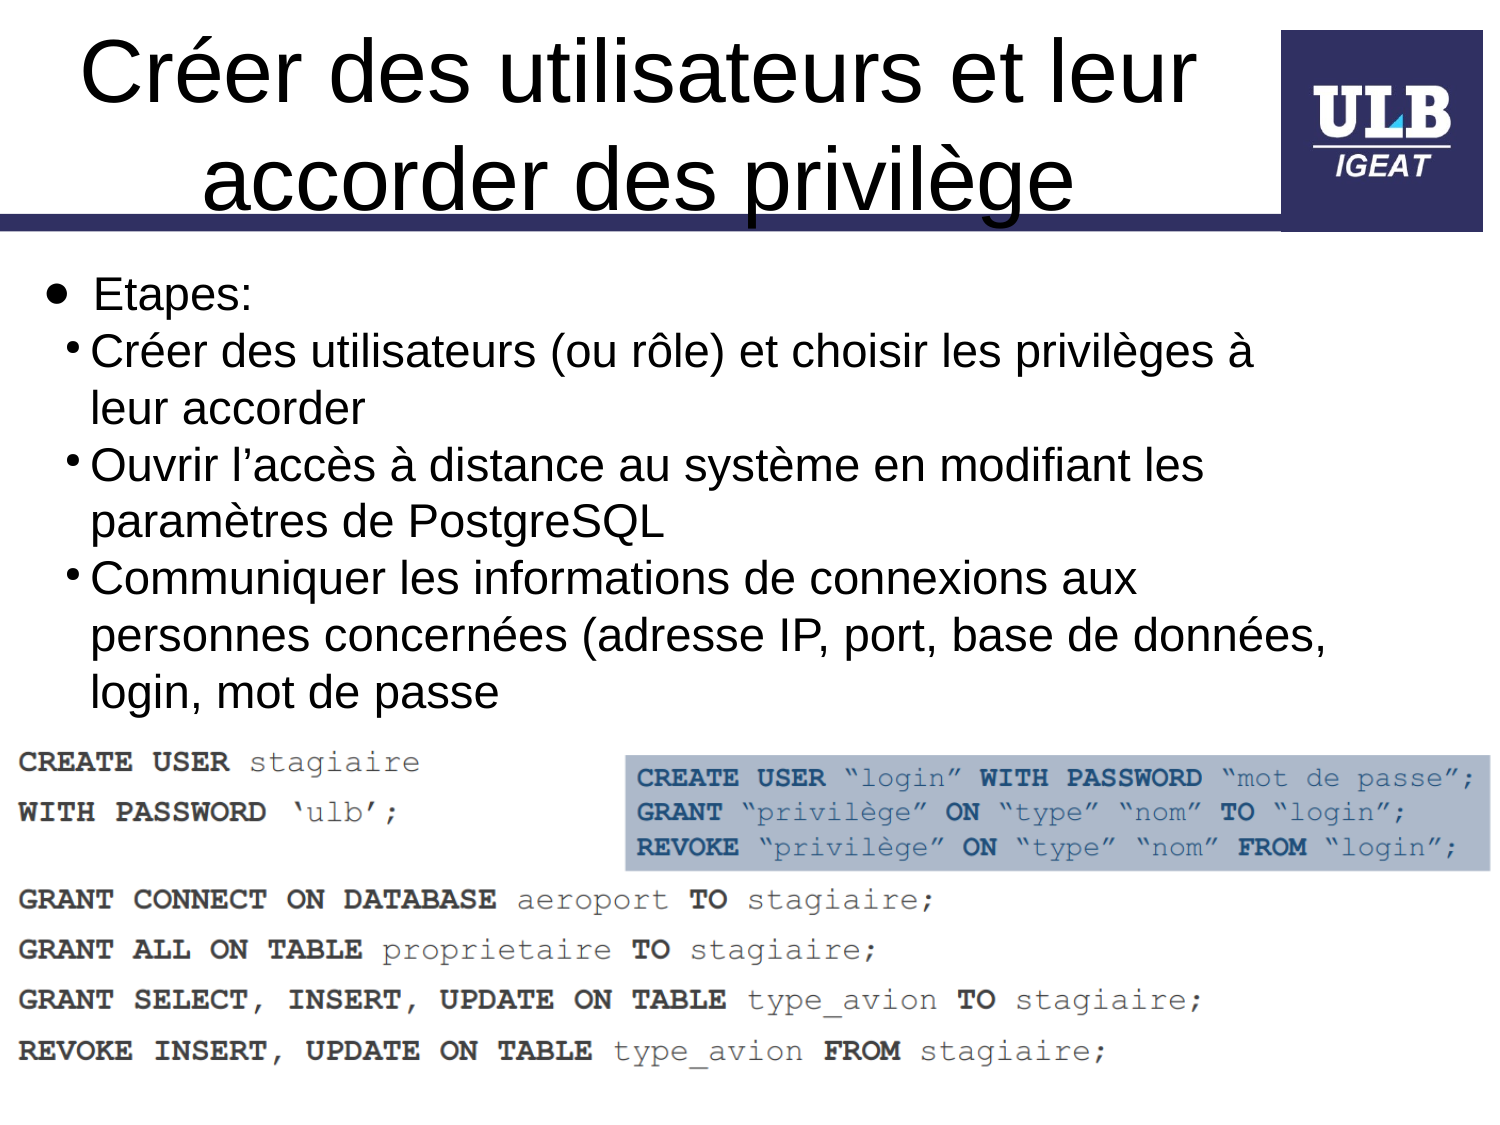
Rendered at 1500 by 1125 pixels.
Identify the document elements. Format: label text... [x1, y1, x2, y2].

picture [11, 737, 1500, 1099]
text_box Créer des utilisateurs et leur accorder des privilège [0, 49, 1278, 192]
picture [1281, 30, 1483, 232]
text_box Etapes: Créer des utilisateurs (ou rôle) et choisir les privilèges à leur accorder Ouvrir l’accès à distance au système en modifiant les paramètres de PostgreSQL Communiquer les informations de connexions aux personnes concernées (adresse IP, port, base de données, login, mot de passe [39, 263, 1335, 721]
